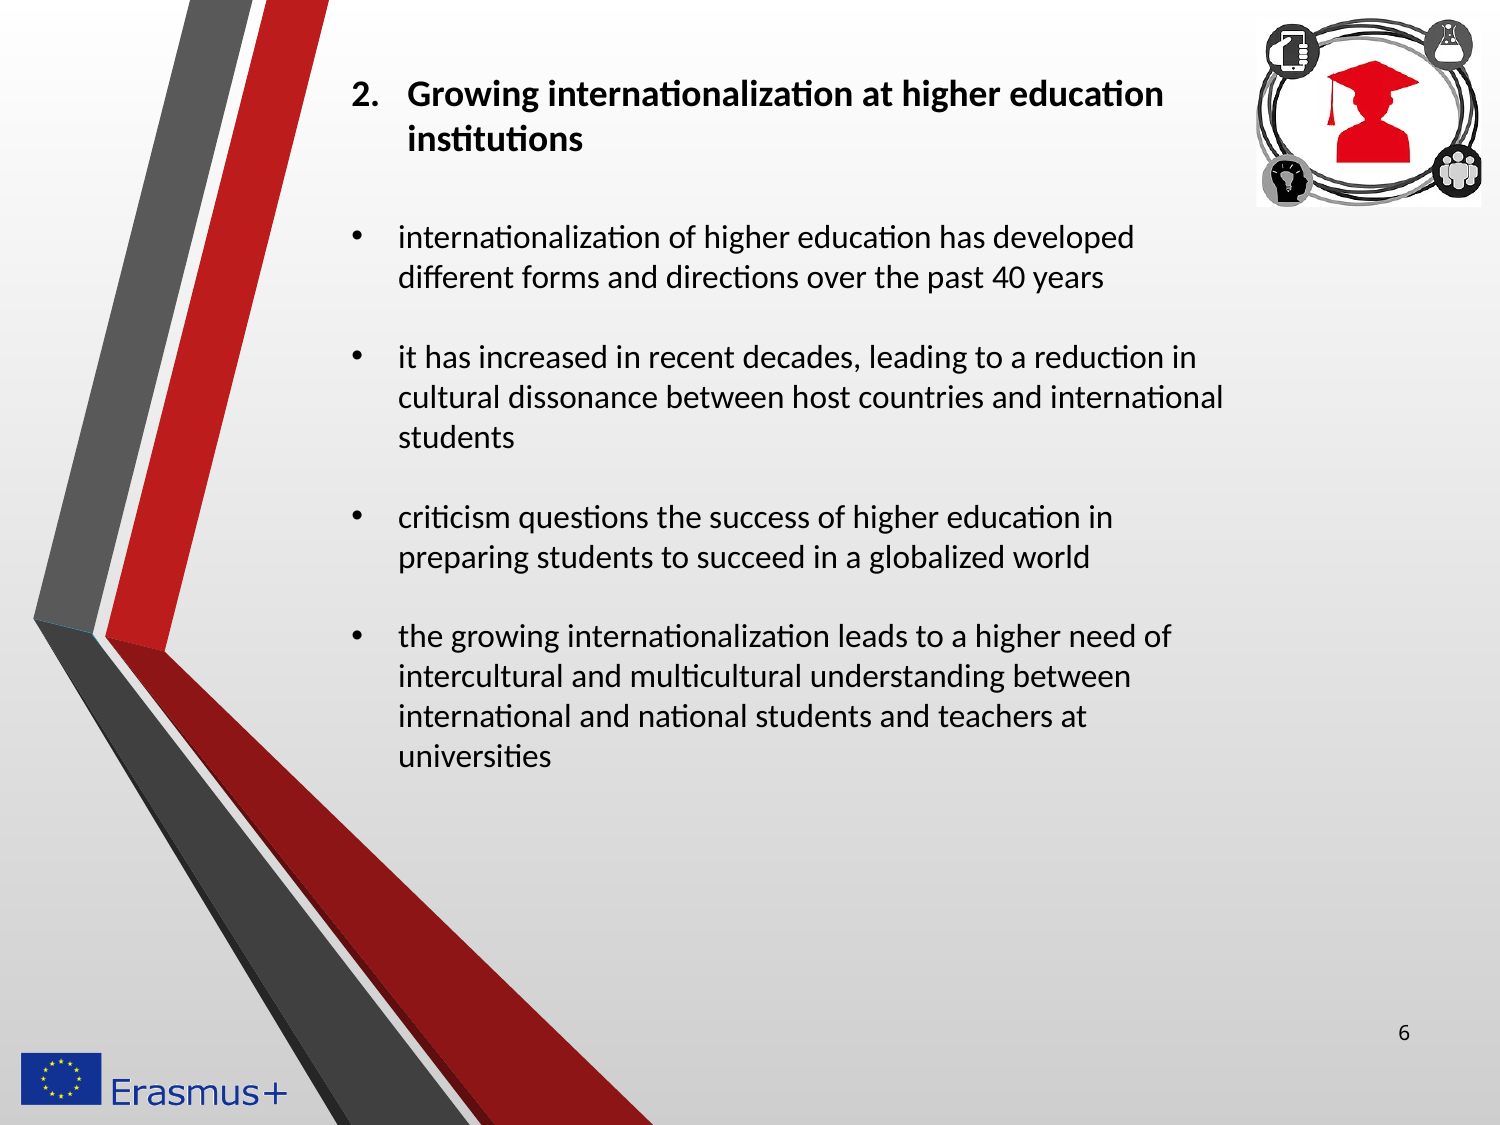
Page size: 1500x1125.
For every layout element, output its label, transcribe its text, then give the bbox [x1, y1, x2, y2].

slide_number <numer> [1357, 1003, 1425, 1064]
picture [5, 1037, 302, 1120]
picture [1256, 18, 1482, 207]
text_box internationalization of higher education has developed different forms and directions over the past 40 years it has increased in recent decades, leading to a reduction in cultural dissonance between host countries and international students criticism questions the success of higher education in preparing students to succeed in a globalized world the growing internationalization leads to a higher need of intercultural and multicultural understanding between international and national students and teachers at universities [336, 208, 1258, 782]
chart [1257, 19, 1483, 209]
text_box Growing internationalization at higher education institutions [336, 61, 1187, 167]
